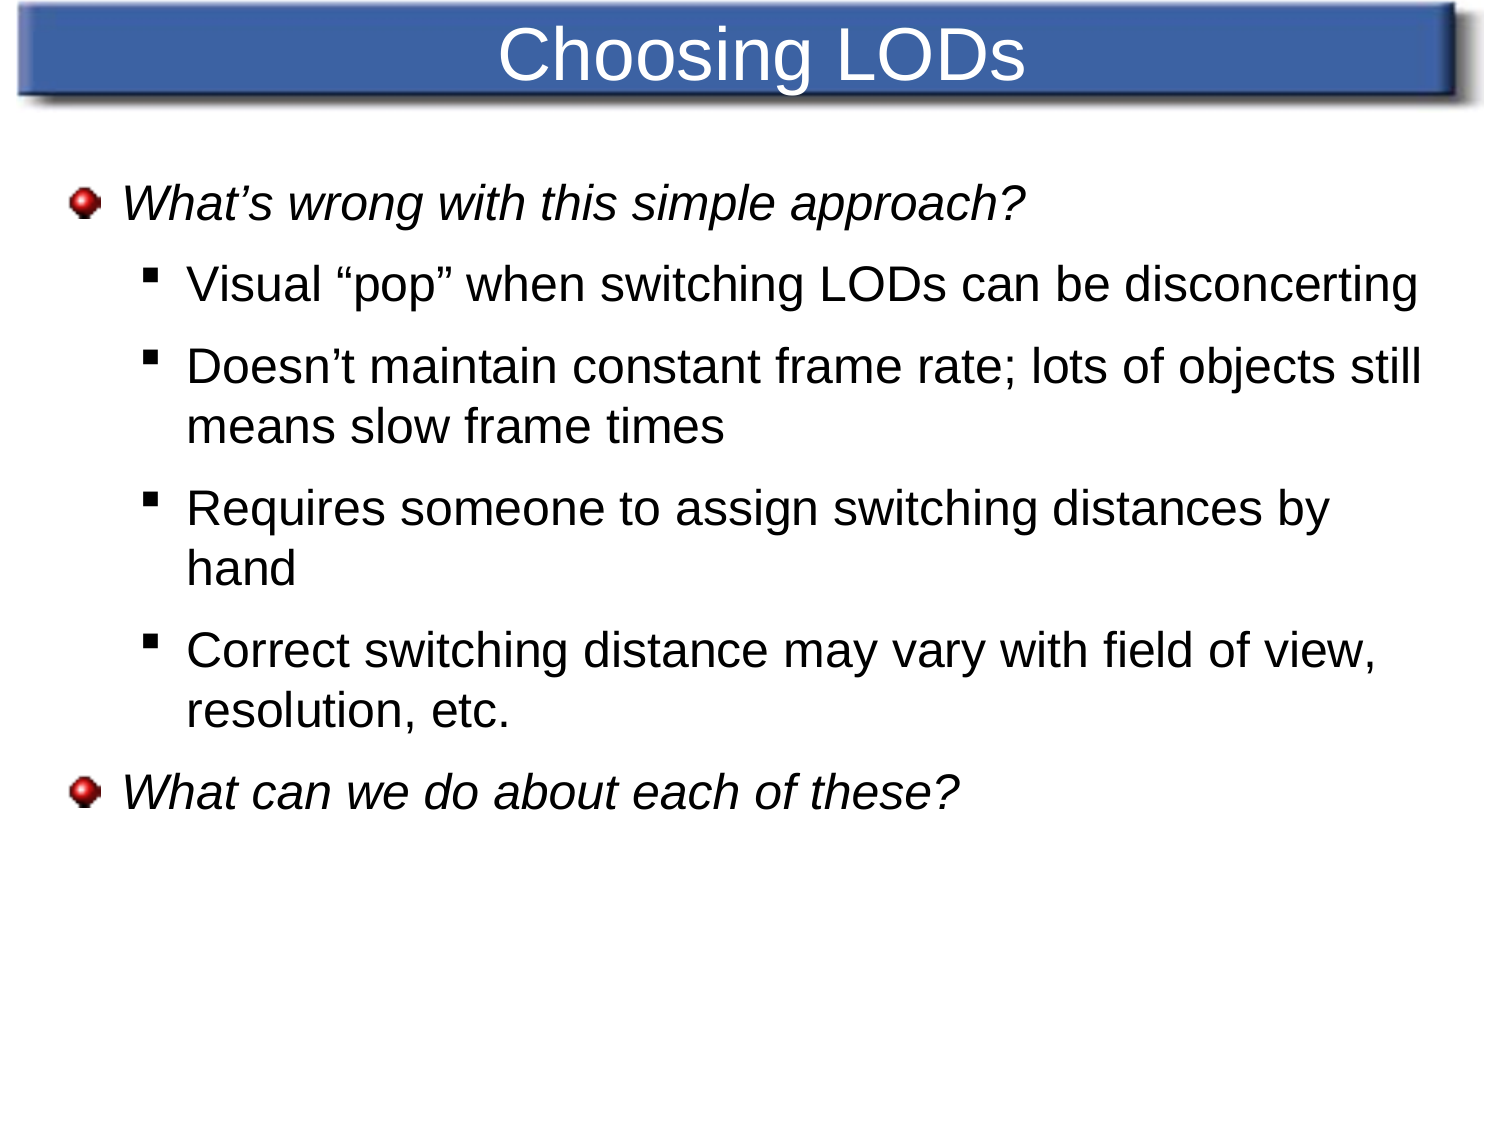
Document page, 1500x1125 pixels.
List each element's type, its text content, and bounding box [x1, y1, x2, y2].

title Choosing LODs [24, 0, 1500, 103]
list What’s wrong with this simple approach? Visual “pop” when switching LODs can be disconcerting Doesn’t maintain constant frame rate; lots of objects still means slow frame times Requires someone to assign switching distances by hand Correct switching distance may vary with field of view, resolution, etc. What can we do about each of these? [50, 162, 1463, 1088]
picture [16, 0, 1484, 113]
